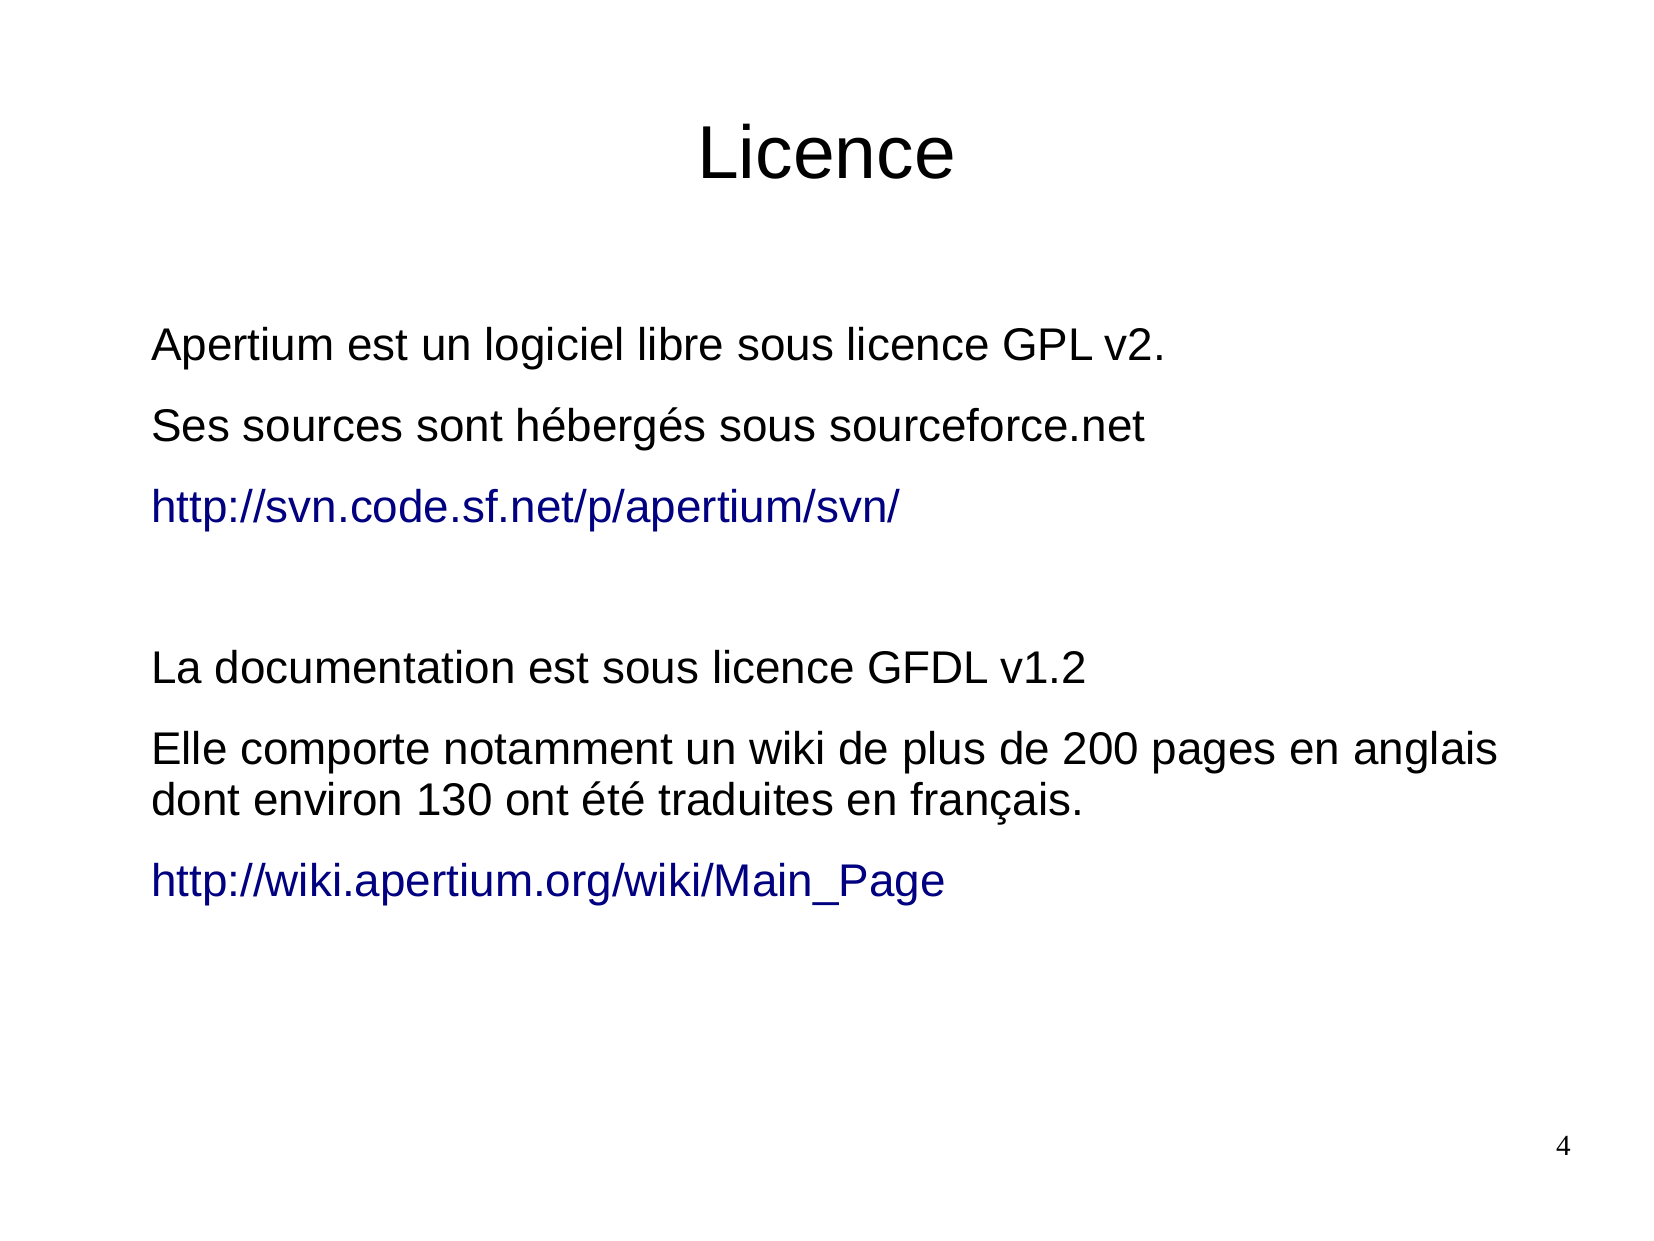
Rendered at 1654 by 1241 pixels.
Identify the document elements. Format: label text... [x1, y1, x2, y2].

title Licence [82, 49, 1571, 257]
list Apertium est un logiciel libre sous licence GPL v2. Ses sources sont hébergés sous sourceforce.net http://svn.code.sf.net/p/apertium/svn/ La documentation est sous licence GFDL v1.2 Elle comporte notamment un wiki de plus de 200 pages en anglais dont environ 130 ont été traduites en français. http://wiki.apertium.org/wiki/Main_Page [80, 318, 1536, 934]
